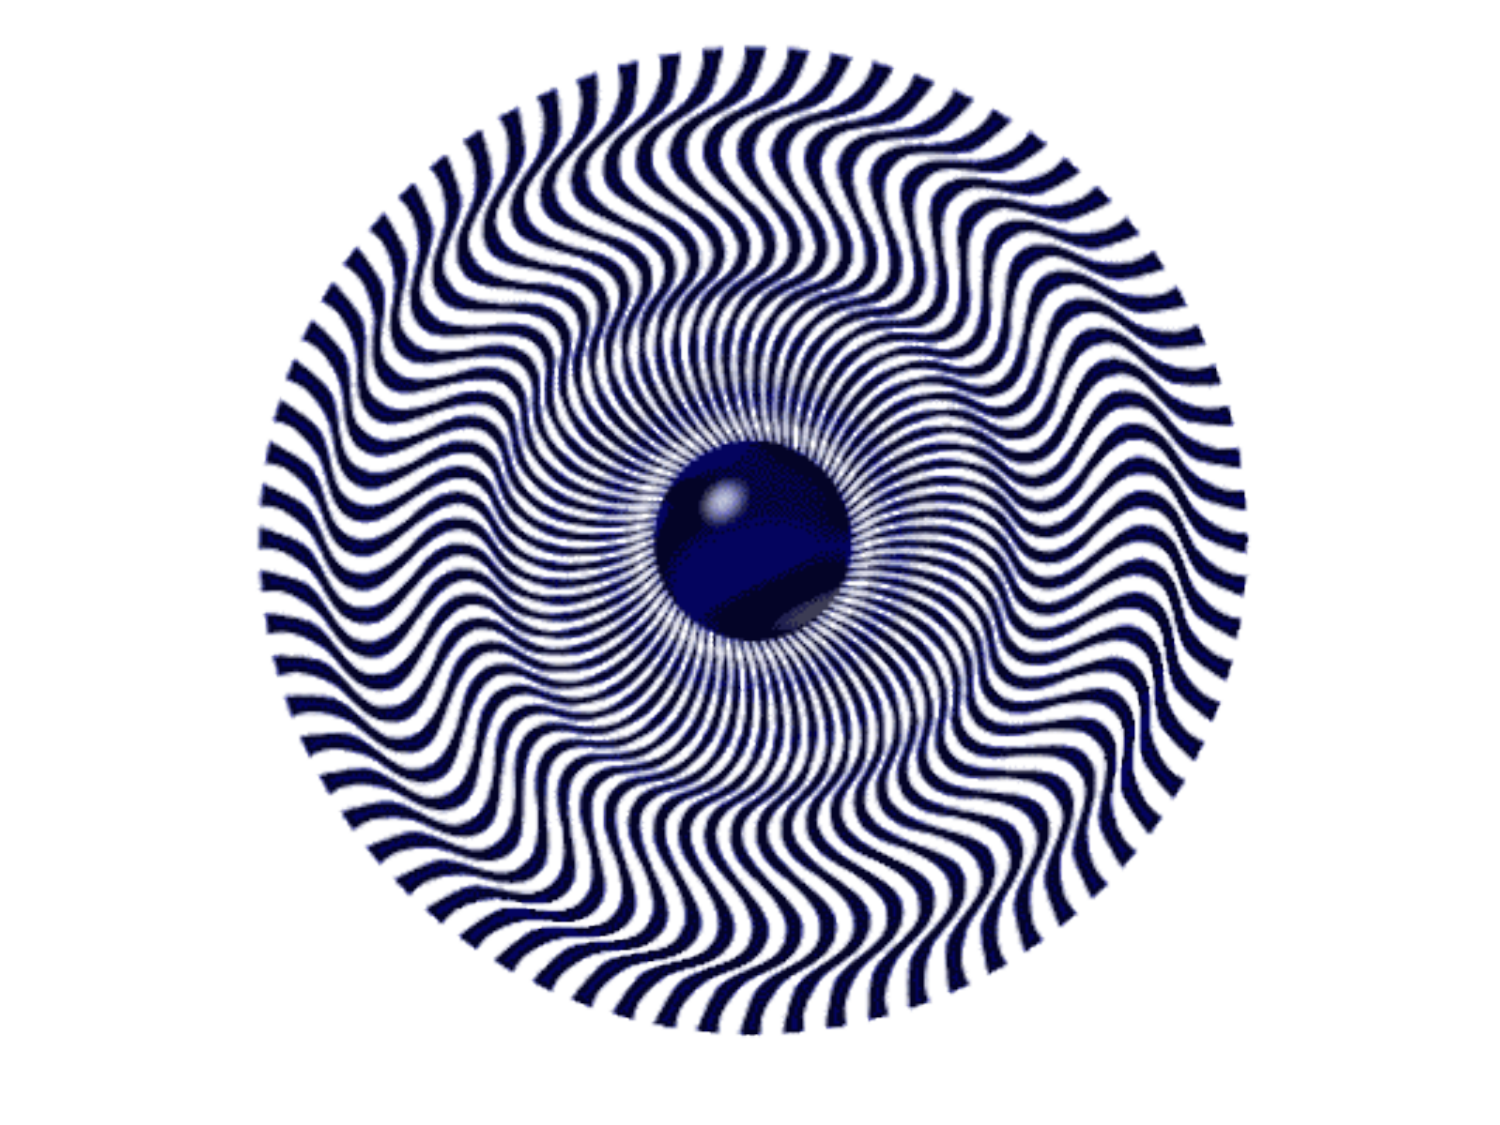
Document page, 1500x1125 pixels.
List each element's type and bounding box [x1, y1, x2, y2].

picture [249, 37, 1263, 1051]
